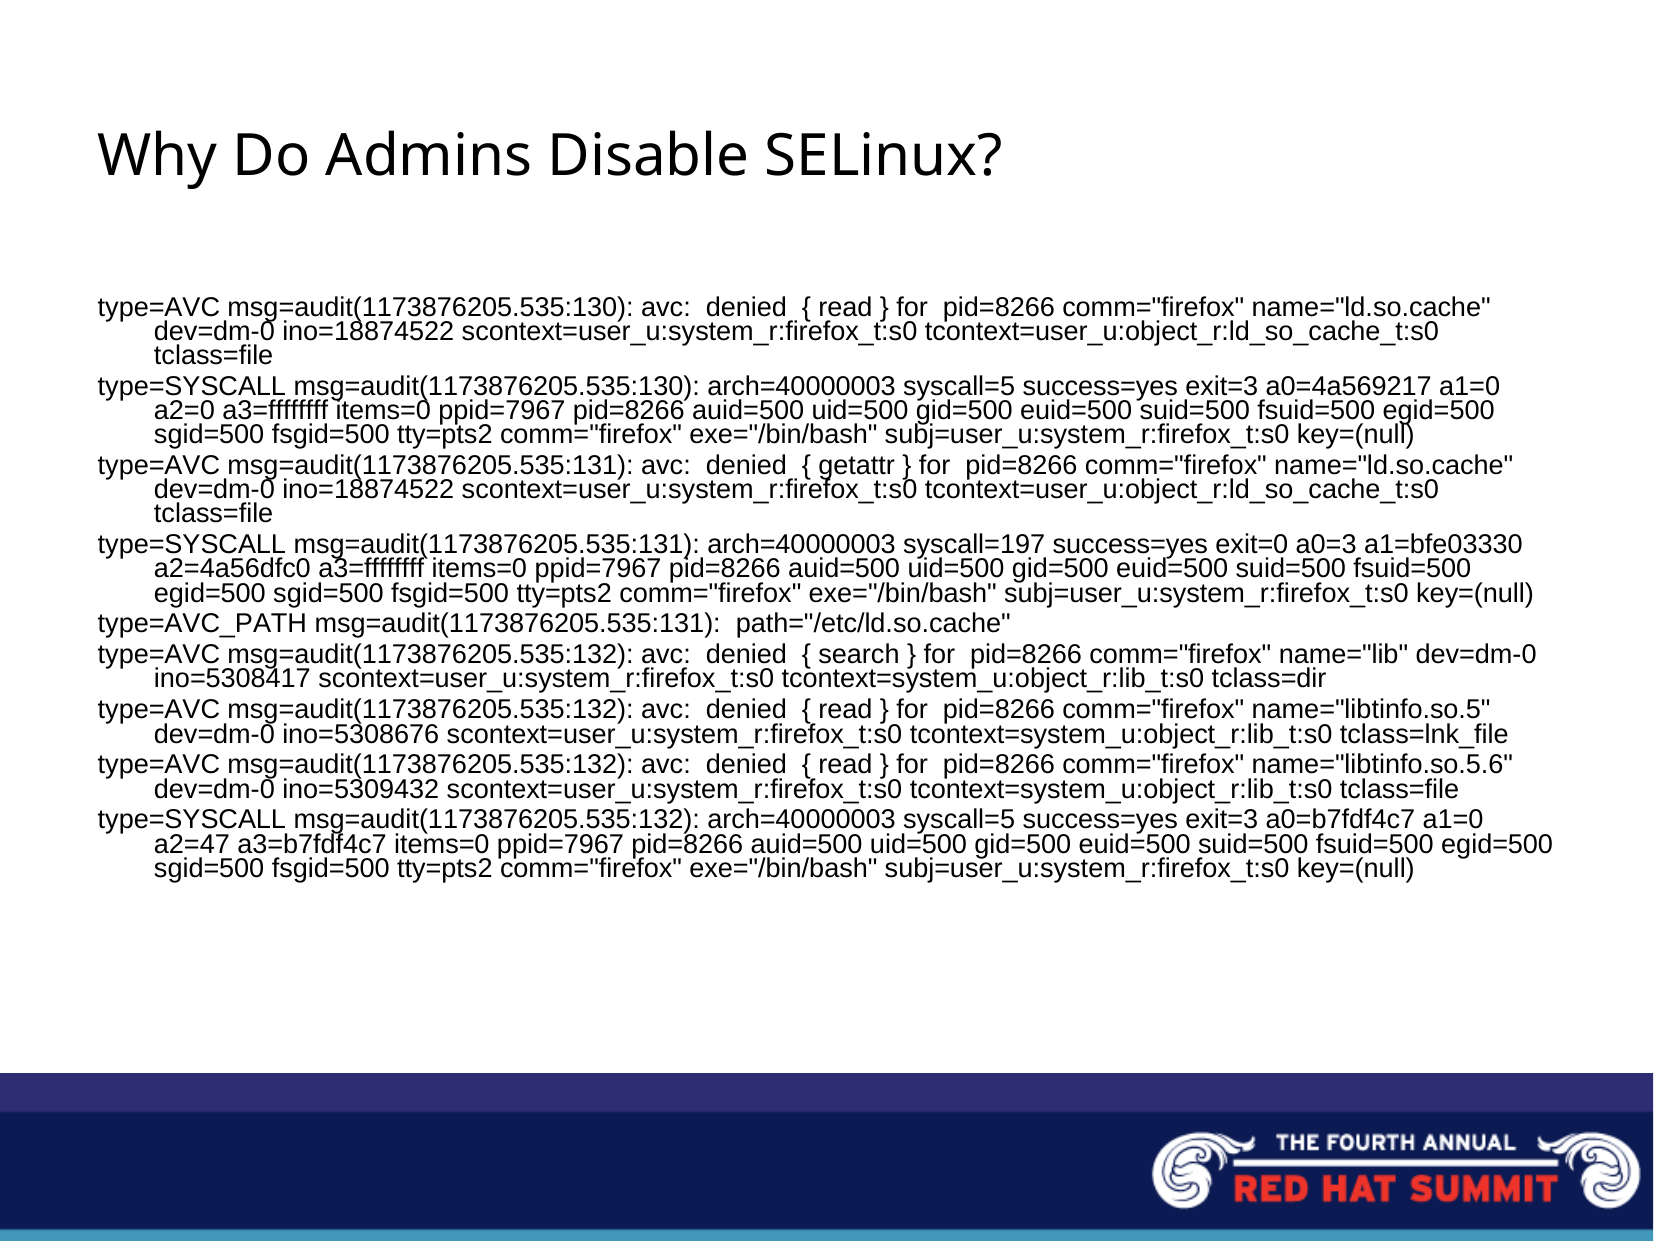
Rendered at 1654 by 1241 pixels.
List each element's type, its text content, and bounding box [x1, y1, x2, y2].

title Why Do Admins Disable SELinux? [82, 26, 1571, 280]
list type=AVC msg=audit(1173876205.535:130): avc: denied { read } for pid=8266 comm="firefox" name="ld.so.cache" dev=dm-0 ino=18874522 scontext=user_u:system_r:firefox_t:s0 tcontext=user_u:object_r:ld_so_cache_t:s0 tclass=file type=SYSCALL msg=audit(1173876205.535:130): arch=40000003 syscall=5 success=yes exit=3 a0=4a569217 a1=0 a2=0 a3=ffffffff items=0 ppid=7967 pid=8266 auid=500 uid=500 gid=500 euid=500 suid=500 fsuid=500 egid=500 sgid=500 fsgid=500 tty=pts2 comm="firefox" exe="/bin/bash" subj=user_u:system_r:firefox_t:s0 key=(null) type=AVC msg=audit(1173876205.535:131): avc: denied { getattr } for pid=8266 comm="firefox" name="ld.so.cache" dev=dm-0 ino=18874522 scontext=user_u:system_r:firefox_t:s0 tcontext=user_u:object_r:ld_so_cache_t:s0 tclass=file type=SYSCALL msg=audit(1173876205.535:131): arch=40000003 syscall=197 success=yes exit=0 a0=3 a1=bfe03330 a2=4a56dfc0 a3=ffffffff items=0 ppid=7967 pid=8266 auid=500 uid=500 gid=500 euid=500 suid=500 fsuid=500 egid=500 sgid=500 fsgid=500 tty=pts2 comm="firefox" exe="/bin/bash" subj=user_u:system_r:firefox_t:s0 key=(null) type=AVC_PATH msg=audit(1173876205.535:131): path="/etc/ld.so.cache" type=AVC msg=audit(1173876205.535:132): avc: denied { search } for pid=8266 comm="firefox" name="lib" dev=dm-0 ino=5308417 scontext=user_u:system_r:firefox_t:s0 tcontext=system_u:object_r:lib_t:s0 tclass=dir type=AVC msg=audit(1173876205.535:132): avc: denied { read } for pid=8266 comm="firefox" name="libtinfo.so.5" dev=dm-0 ino=5308676 scontext=user_u:system_r:firefox_t:s0 tcontext=system_u:object_r:lib_t:s0 tclass=lnk_file type=AVC msg=audit(1173876205.535:132): avc: denied { read } for pid=8266 comm="firefox" name="libtinfo.so.5.6" dev=dm-0 ino=5309432 scontext=user_u:system_r:firefox_t:s0 tcontext=system_u:object_r:lib_t:s0 tclass=file type=SYSCALL msg=audit(1173876205.535:132): arch=40000003 syscall=5 success=yes exit=3 a0=b7fdf4c7 a1=0 a2=47 a3=b7fdf4c7 items=0 ppid=7967 pid=8266 auid=500 uid=500 gid=500 euid=500 suid=500 fsuid=500 egid=500 sgid=500 fsgid=500 tty=pts2 comm="firefox" exe="/bin/bash" subj=user_u:system_r:firefox_t:s0 key=(null) [82, 289, 1571, 1179]
picture [0, 1073, 1654, 1241]
